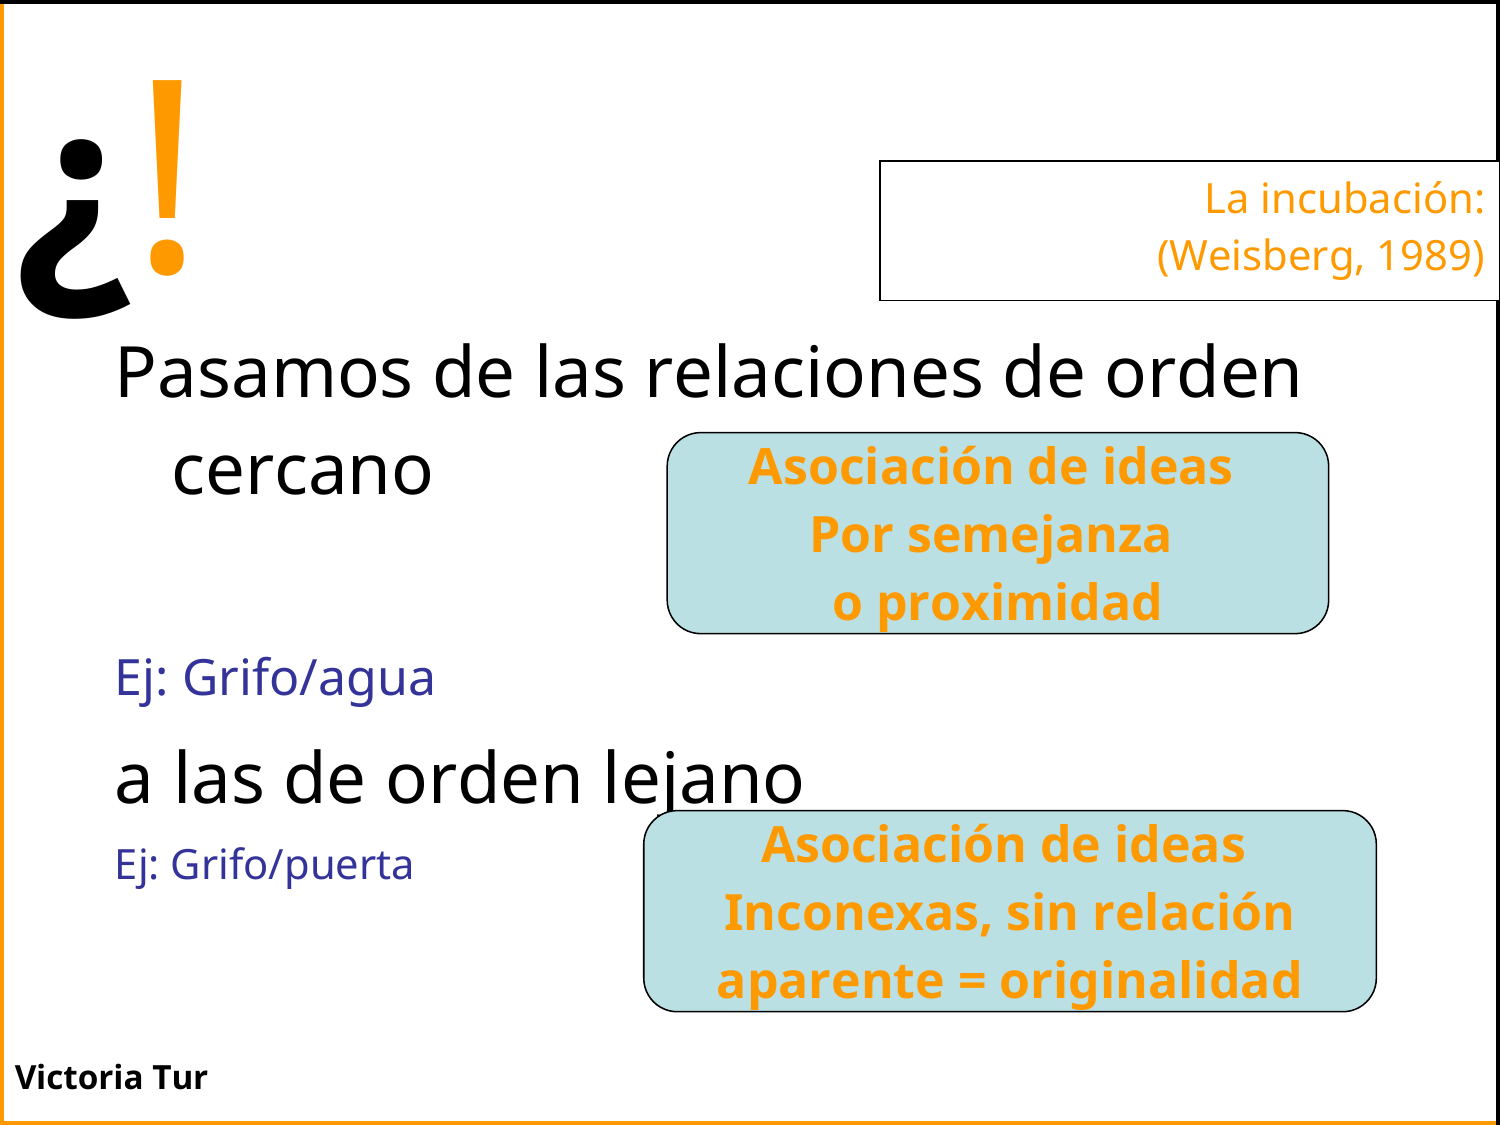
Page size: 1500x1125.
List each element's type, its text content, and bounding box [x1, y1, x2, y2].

text_box Asociación de ideas Por semejanza o proximidad [667, 432, 1329, 634]
title La incubación: (Weisberg, 1989) [879, 160, 1500, 301]
list Pasamos de las relaciones de orden cercano Ej: Grifo/agua a las de orden lejano Ej: Grifo/puerta [100, 314, 1451, 1057]
text_box Asociación de ideas Inconexas, sin relación aparente = originalidad [643, 810, 1377, 1012]
